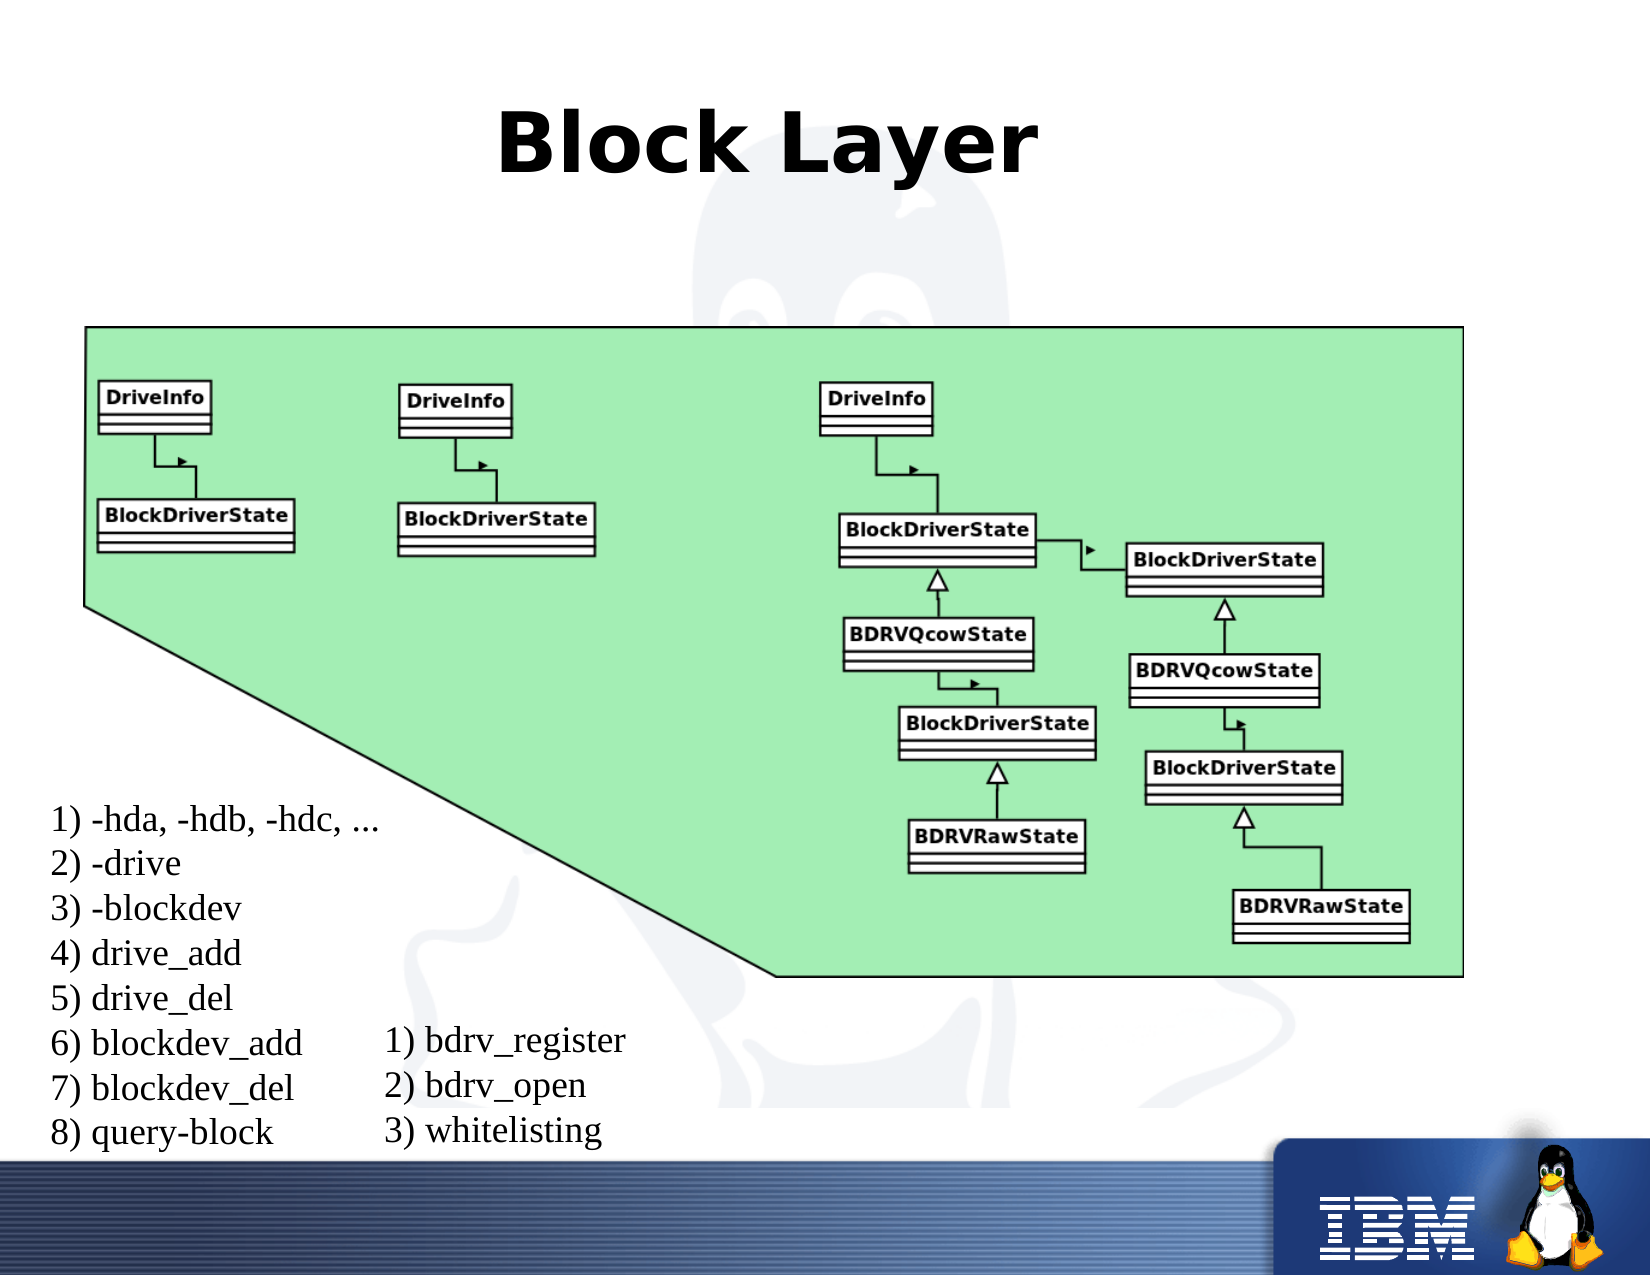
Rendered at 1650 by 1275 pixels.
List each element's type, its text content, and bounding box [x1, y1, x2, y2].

text_box -hda, -hdb, -hdc, ... -drive -blockdev drive_add drive_del blockdev_add blockdev_del query-block [50, 794, 388, 1150]
picture [83, 326, 1464, 978]
title Block Layer [76, 76, 1457, 211]
text_box bdrv_register bdrv_open whitelisting [384, 1015, 626, 1147]
